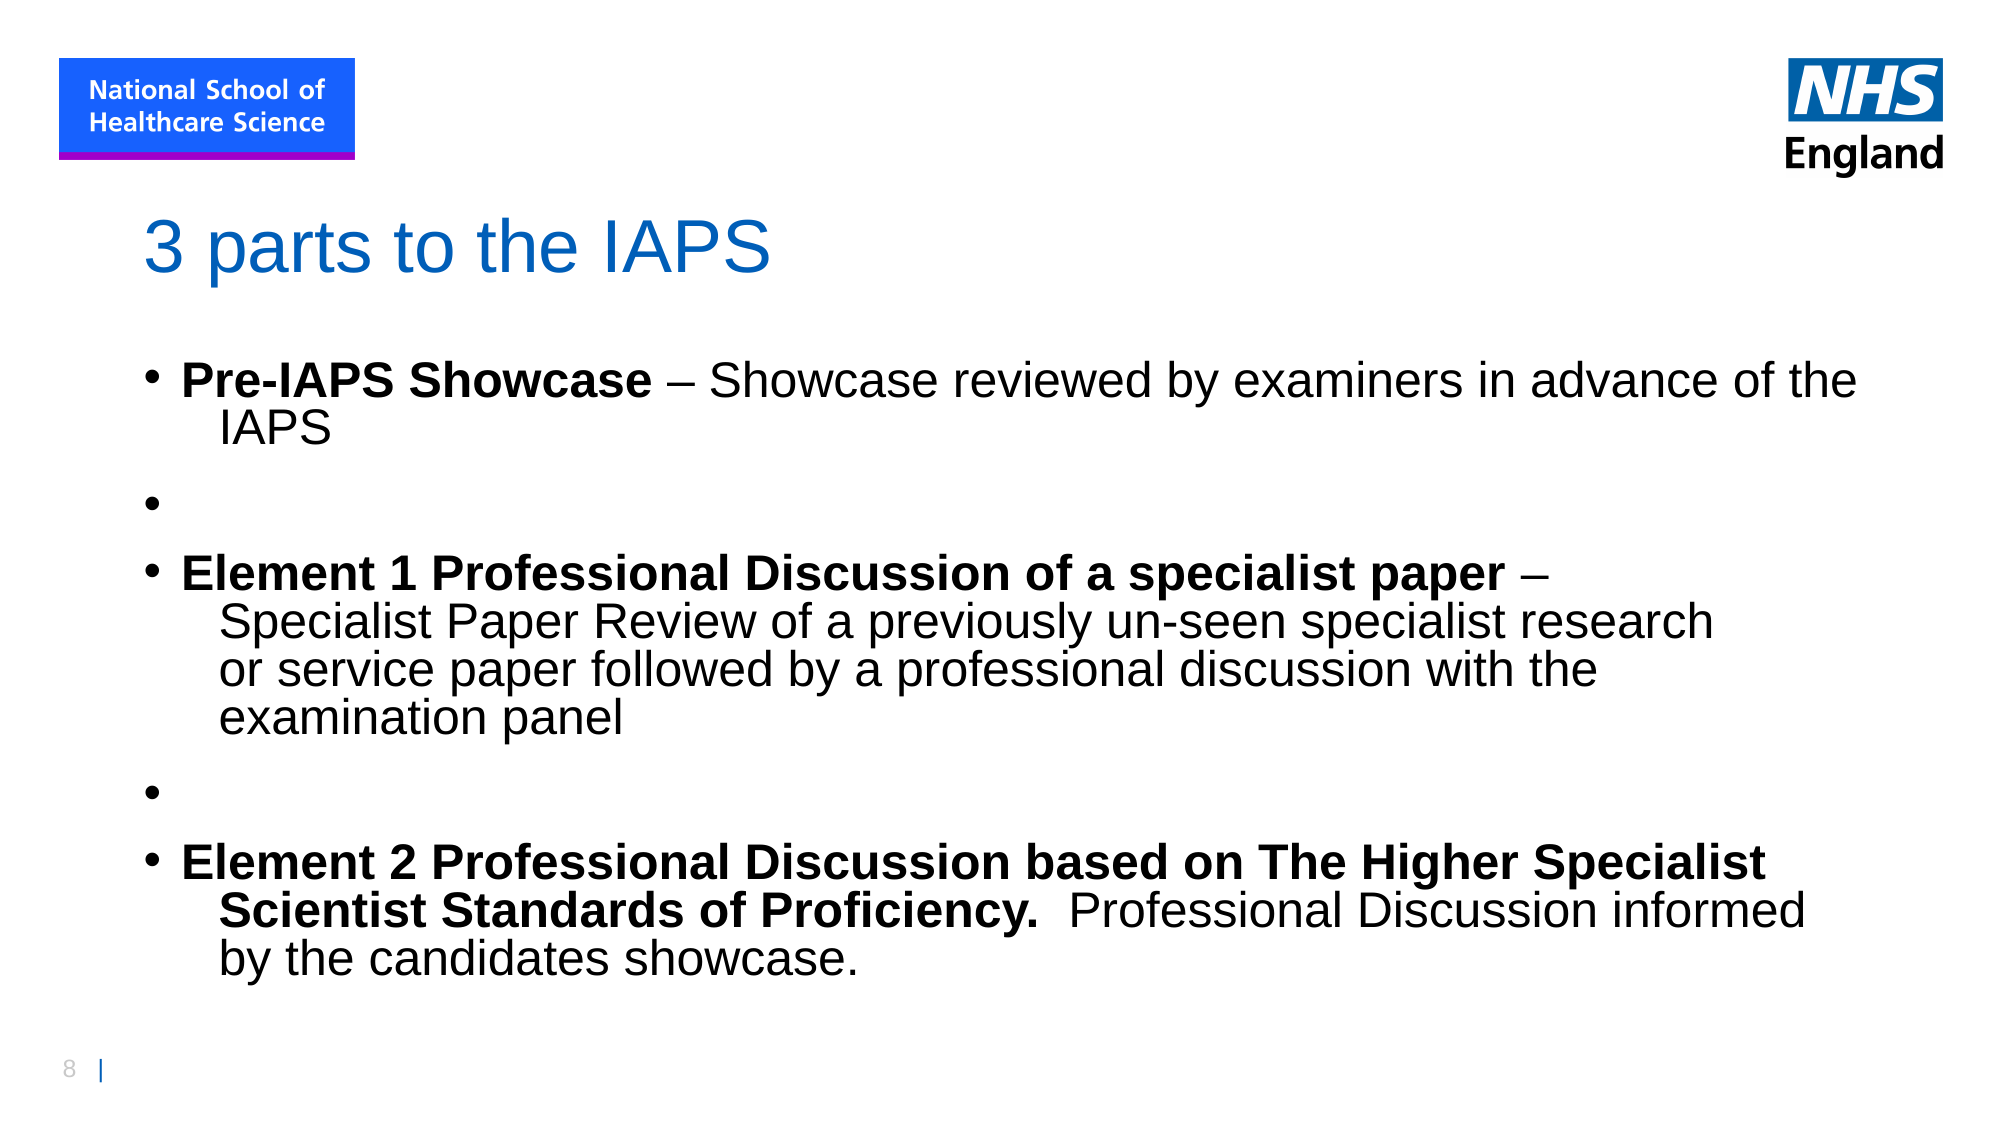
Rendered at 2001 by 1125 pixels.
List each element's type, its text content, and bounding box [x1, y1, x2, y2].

list Pre-IAPS Showcase – Showcase reviewed by examiners in advance of the IAPS Element 1 Professional Discussion of a specialist paper – Specialist Paper Review of a previously un-seen specialist research or service paper followed by a professional discussion with the examination panel Element 2 Professional Discussion based on The Higher Specialist Scientist Standards of Proficiency. Professional Discussion informed by the candidates showcase. [128, 351, 1875, 996]
title 3 parts to the IAPS [128, 198, 1875, 299]
